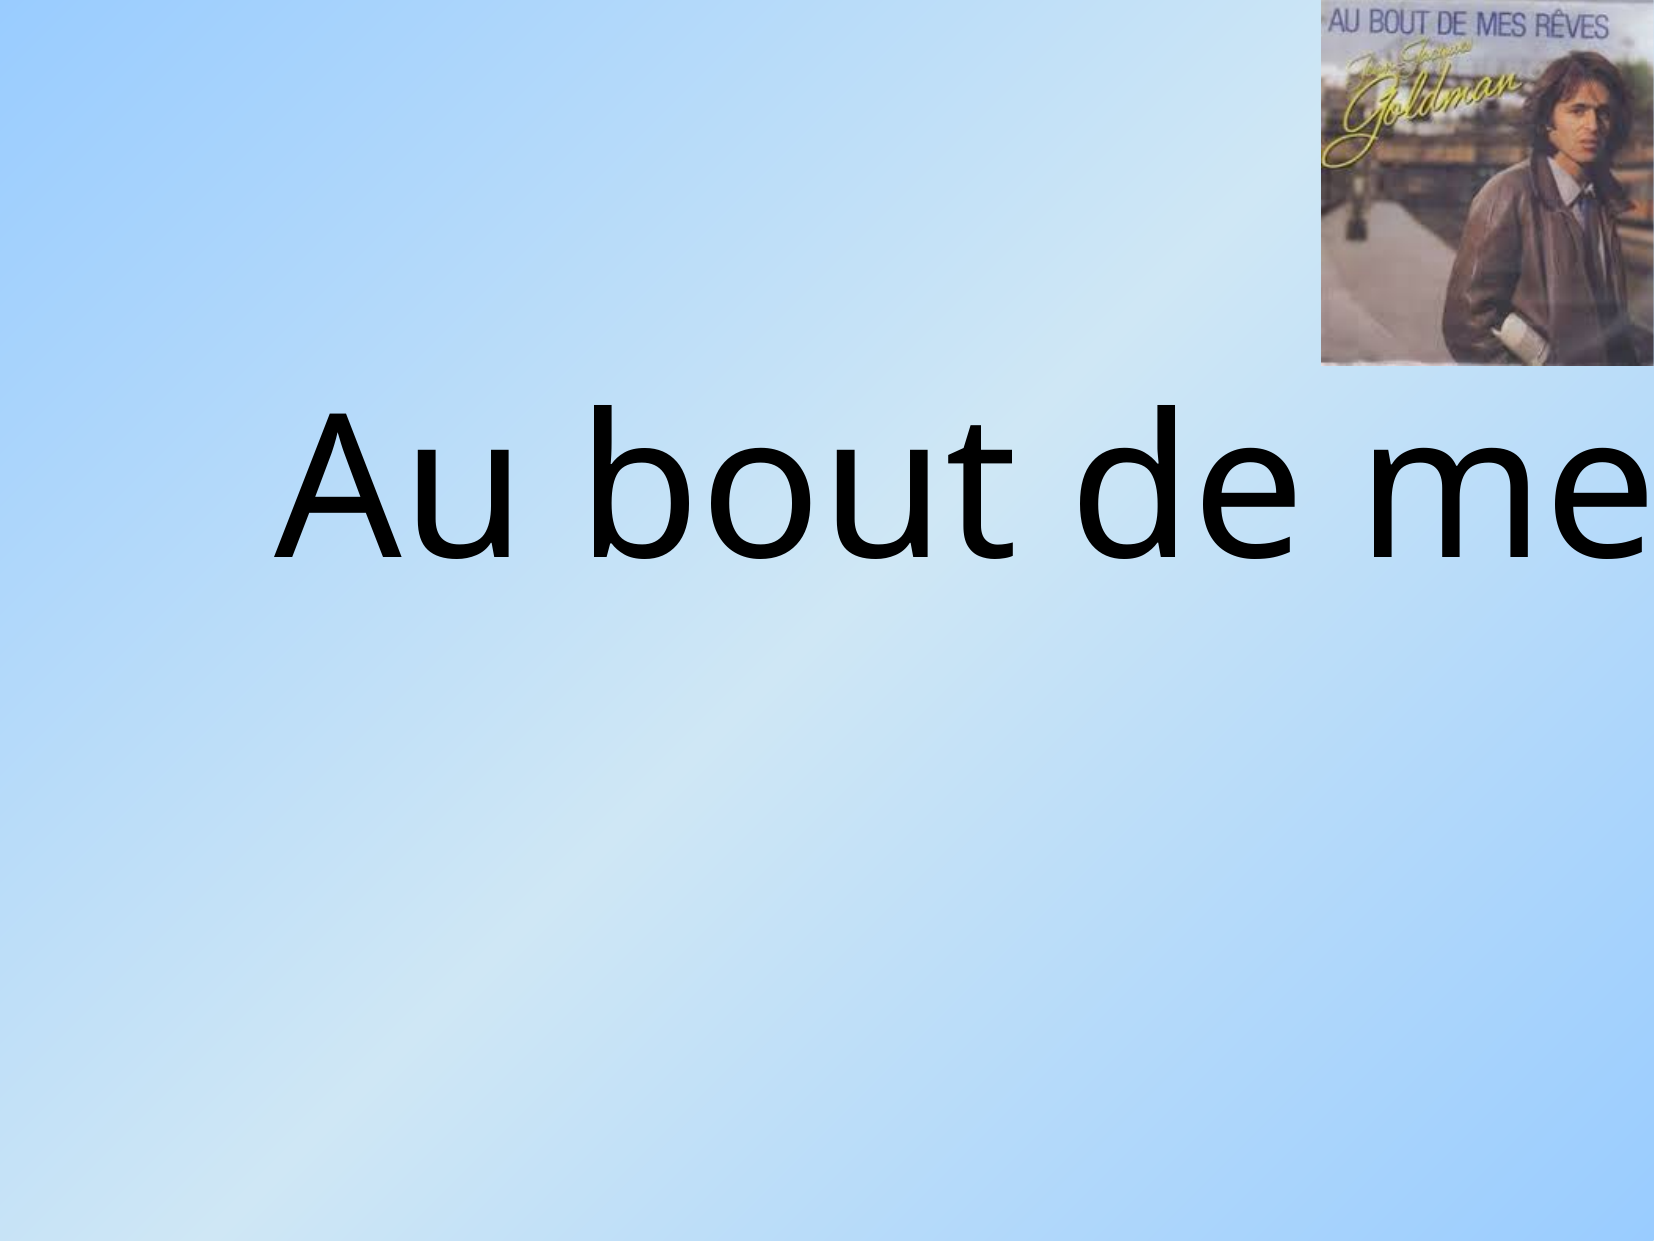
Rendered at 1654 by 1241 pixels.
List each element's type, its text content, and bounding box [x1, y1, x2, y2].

text_box Au bout de mes reves [259, 336, 1654, 745]
picture [1321, 0, 1654, 366]
